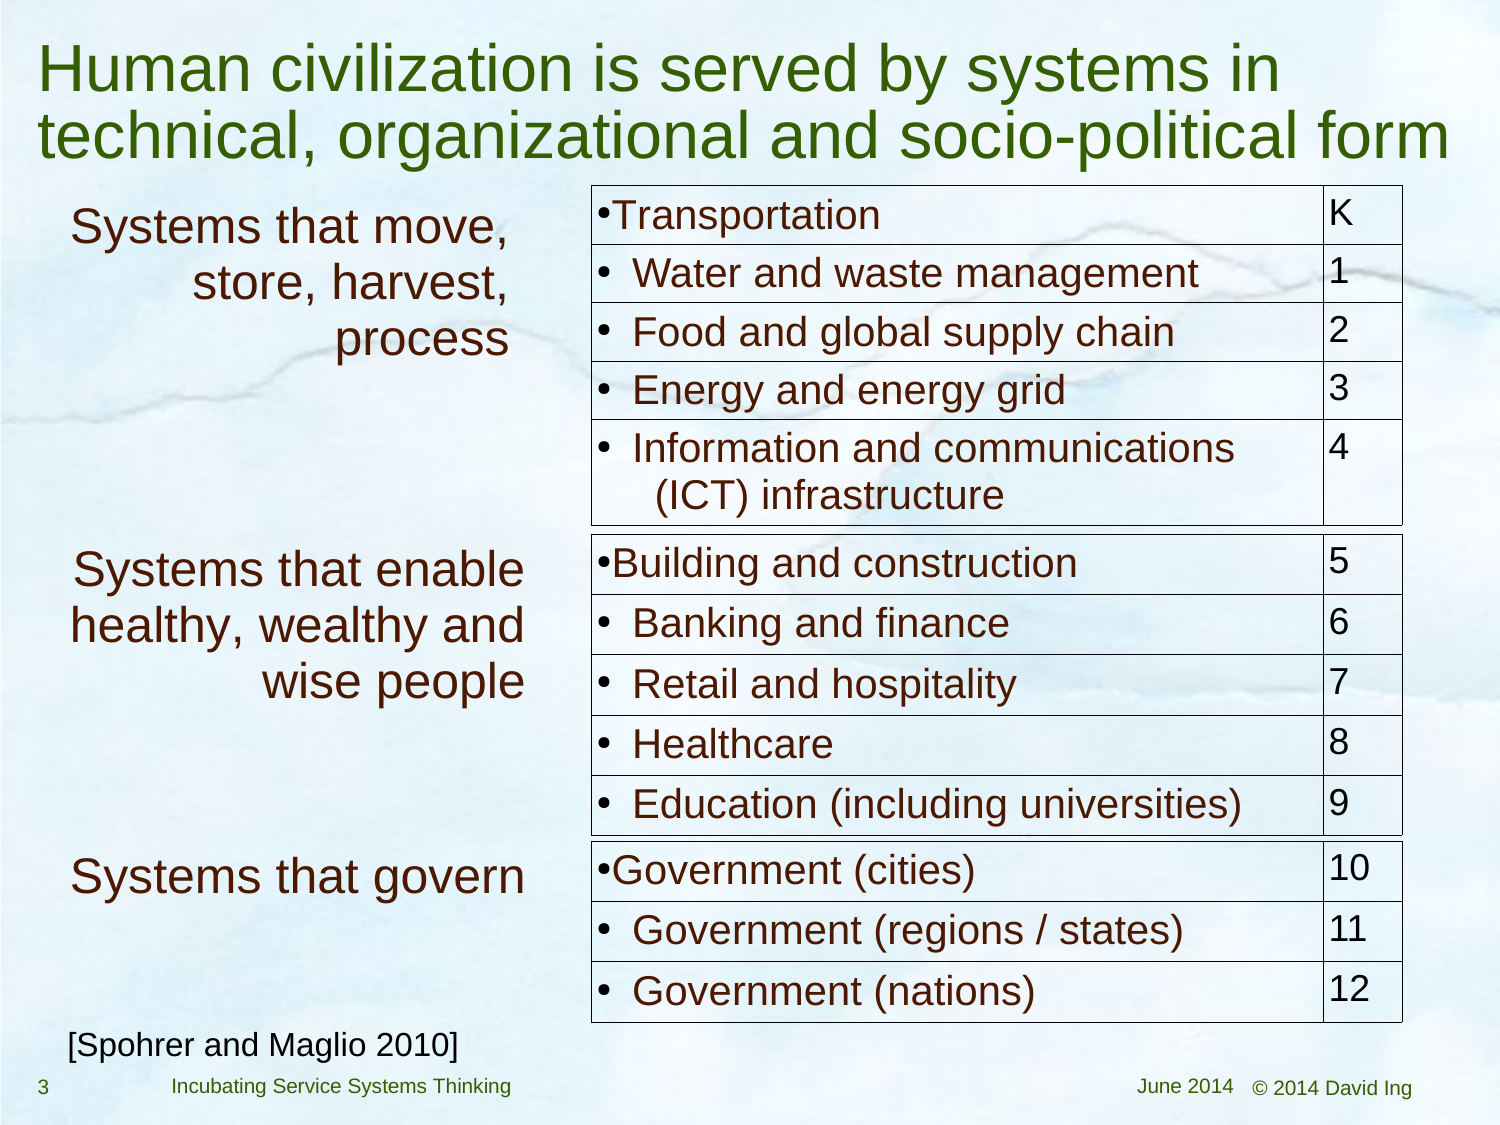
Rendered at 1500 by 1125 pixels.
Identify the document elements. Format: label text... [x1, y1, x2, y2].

picture [0, 0, 1500, 1125]
table_cell Education (including universities) [592, 776, 1323, 835]
title Human civilization is served by systems in technical, organizational and socio-political form [37, 37, 1463, 180]
table_header Building and construction [592, 535, 1323, 594]
table_cell 11 [1324, 902, 1402, 961]
table_header 10 [1324, 842, 1402, 901]
table_cell Water and waste management [592, 245, 1323, 302]
table_cell Food and global supply chain [592, 303, 1323, 361]
table_header Transportation [592, 186, 1323, 244]
table_header 5 [1324, 535, 1402, 594]
table_header Government (cities) [592, 842, 1323, 901]
text_box [Spohrer and Maglio 2010] [52, 1019, 563, 1072]
table_header K [1324, 186, 1402, 244]
text_box Systems that move, store, harvest, process [55, 191, 581, 529]
table_cell 6 [1324, 595, 1402, 654]
table_cell 7 [1324, 655, 1402, 715]
table_cell 4 [1324, 420, 1402, 525]
table_cell Retail and hospitality [592, 655, 1323, 715]
text_box Systems that govern [55, 841, 581, 973]
table_cell Information and communications (ICT) infrastructure [592, 420, 1323, 525]
table_cell 3 [1324, 362, 1402, 419]
table_cell 1 [1324, 245, 1402, 302]
table_cell 9 [1324, 776, 1402, 835]
table_cell Government (regions / states) [592, 902, 1323, 961]
text_box Systems that enable healthy, wealthy and wise people [55, 533, 581, 823]
table_cell Banking and finance [592, 595, 1323, 654]
table_cell 12 [1324, 962, 1402, 1022]
table_cell 8 [1324, 716, 1402, 775]
table_cell Government (nations) [592, 962, 1323, 1022]
table_cell 2 [1324, 303, 1402, 361]
table_cell Energy and energy grid [592, 362, 1323, 419]
table_cell Healthcare [592, 716, 1323, 775]
